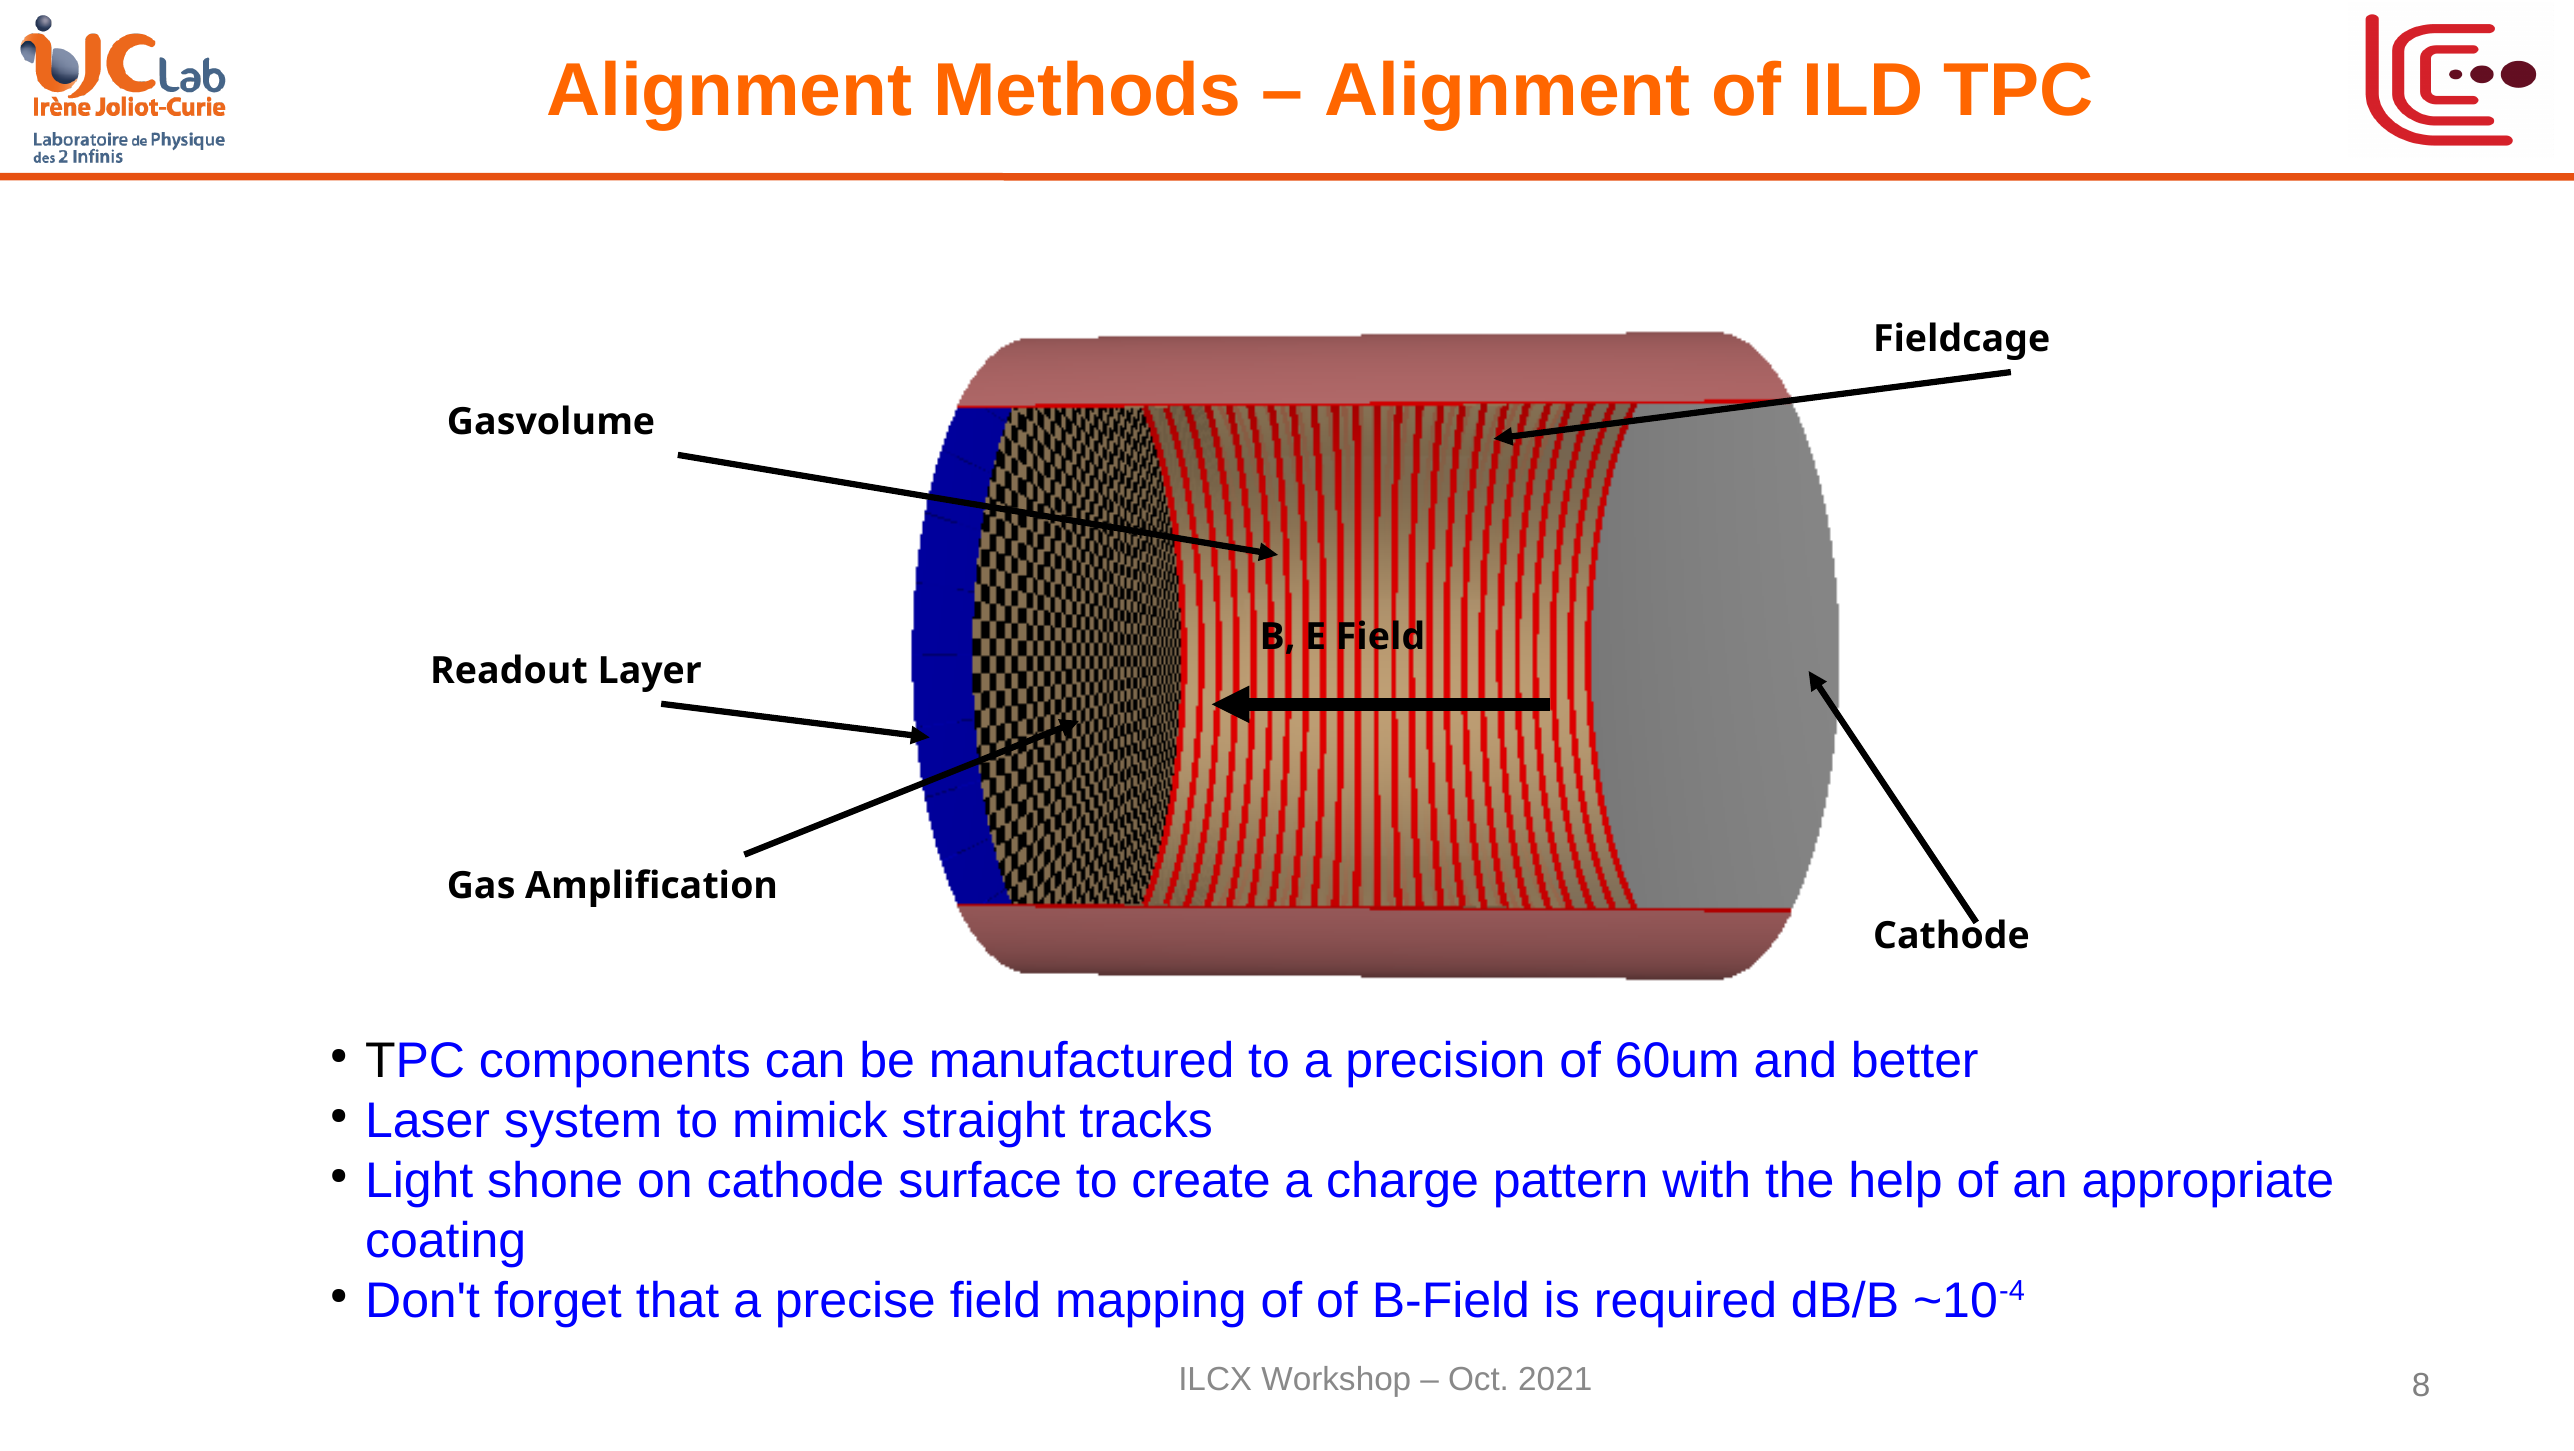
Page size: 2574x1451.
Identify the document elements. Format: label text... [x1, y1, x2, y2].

text_box Fieldcage [1858, 306, 2191, 367]
text_box Cathode [1858, 903, 2323, 964]
picture [797, 239, 1909, 1020]
picture [4, 0, 241, 178]
text_box B, E Field [1244, 604, 1577, 666]
text_box TPC components can be manufactured to a precision of 60um and better Laser system to mimick straight tracks Light shone on cathode surface to create a charge pattern with the help of an appropriate coating Don't forget that a precise field mapping of of B-Field is required dB/B ~10-4 [315, 1020, 2366, 1335]
text_box Gasvolume [432, 388, 897, 450]
picture [2348, 2, 2554, 158]
text_box Gas Amplification [432, 853, 930, 914]
text_box Readout Layer [415, 637, 880, 699]
title Alignment Methods – Alignment of ILD TPC [226, 9, 2415, 162]
